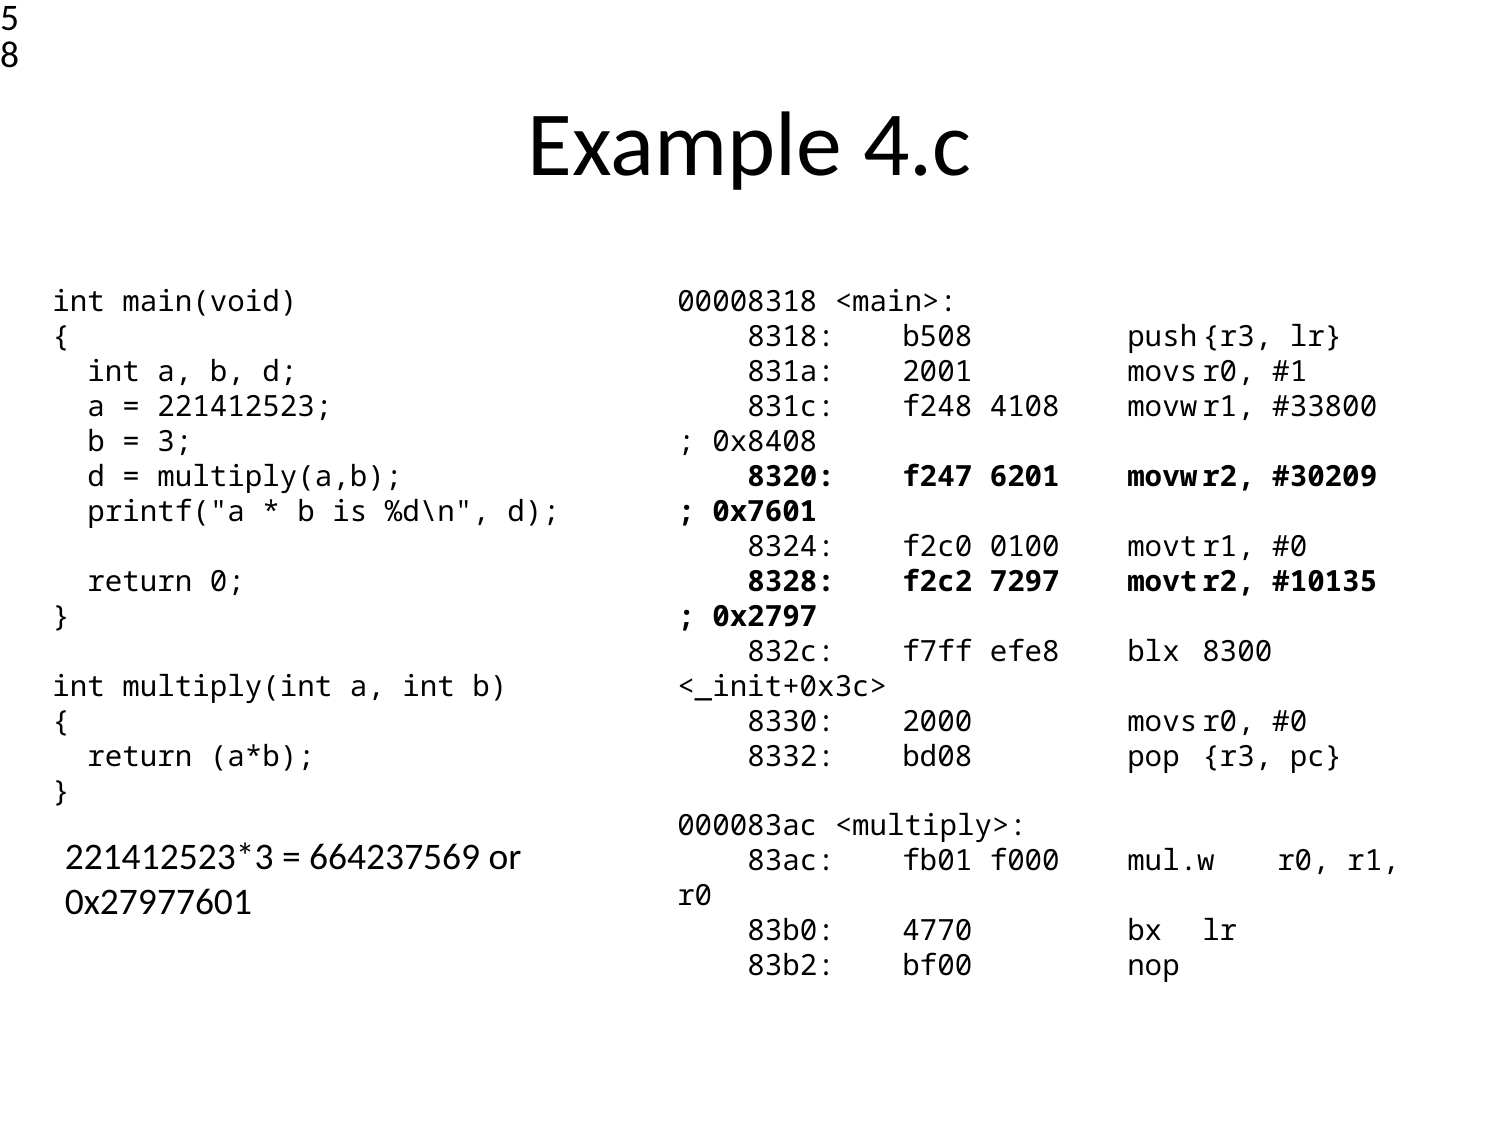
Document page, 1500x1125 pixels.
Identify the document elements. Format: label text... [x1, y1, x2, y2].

text_box int main(void) { int a, b, d; a = 221412523; b = 3; d = multiply(a,b); printf("a * b is %d\n", d); return 0; } int multiply(int a, int b) { return (a*b); } [37, 274, 662, 815]
text_box 00008318 <main>: 8318: b508 push {r3, lr} 831a: 2001 movs r0, #1 831c: f248 4108 movw r1, #33800 ; 0x8408 8320: f247 6201 movw r2, #30209 ; 0x7601 8324: f2c0 0100 movt r1, #0 8328: f2c2 7297 movt r2, #10135 ; 0x2797 832c: f7ff efe8 blx 8300 <_init+0x3c> 8330: 2000 movs r0, #0 8332: bd08 pop {r3, pc} 000083ac <multiply>: 83ac: fb01 f000 mul.w r0, r1, r0 83b0: 4770 bx lr 83b2: bf00 nop [662, 274, 1450, 989]
title Example 4.c [75, 45, 1425, 233]
text_box 221412523*3 = 664237569 or 0x27977601 [49, 824, 563, 930]
